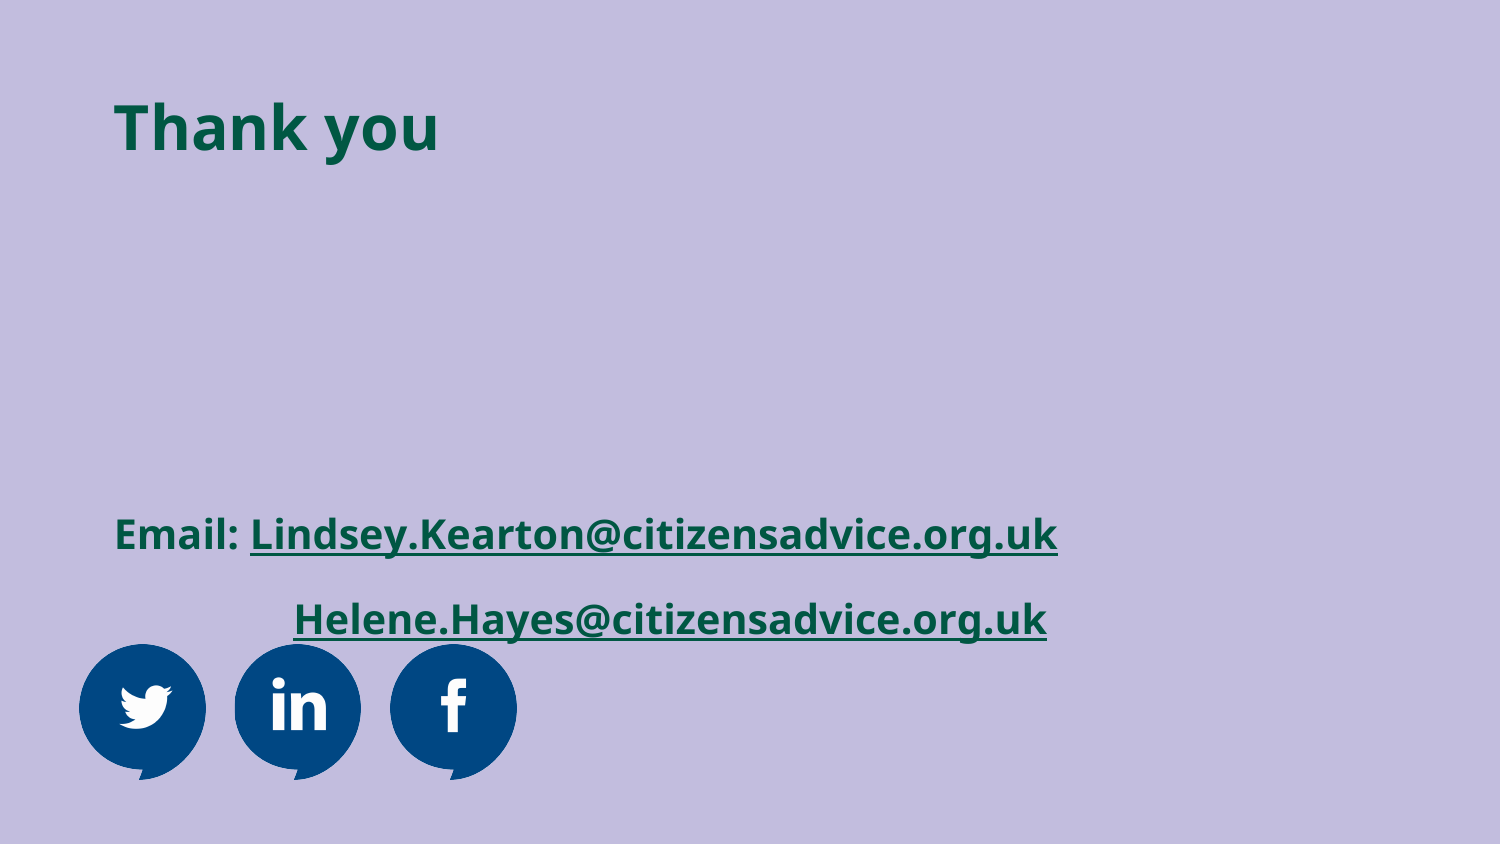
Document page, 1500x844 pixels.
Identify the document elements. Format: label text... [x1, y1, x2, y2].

title Thank you [98, 72, 1396, 174]
list Email: Lindsey.Kearton@citizensadvice.org.uk Helene.Hayes@citizensadvice.org.uk [98, 204, 1396, 668]
